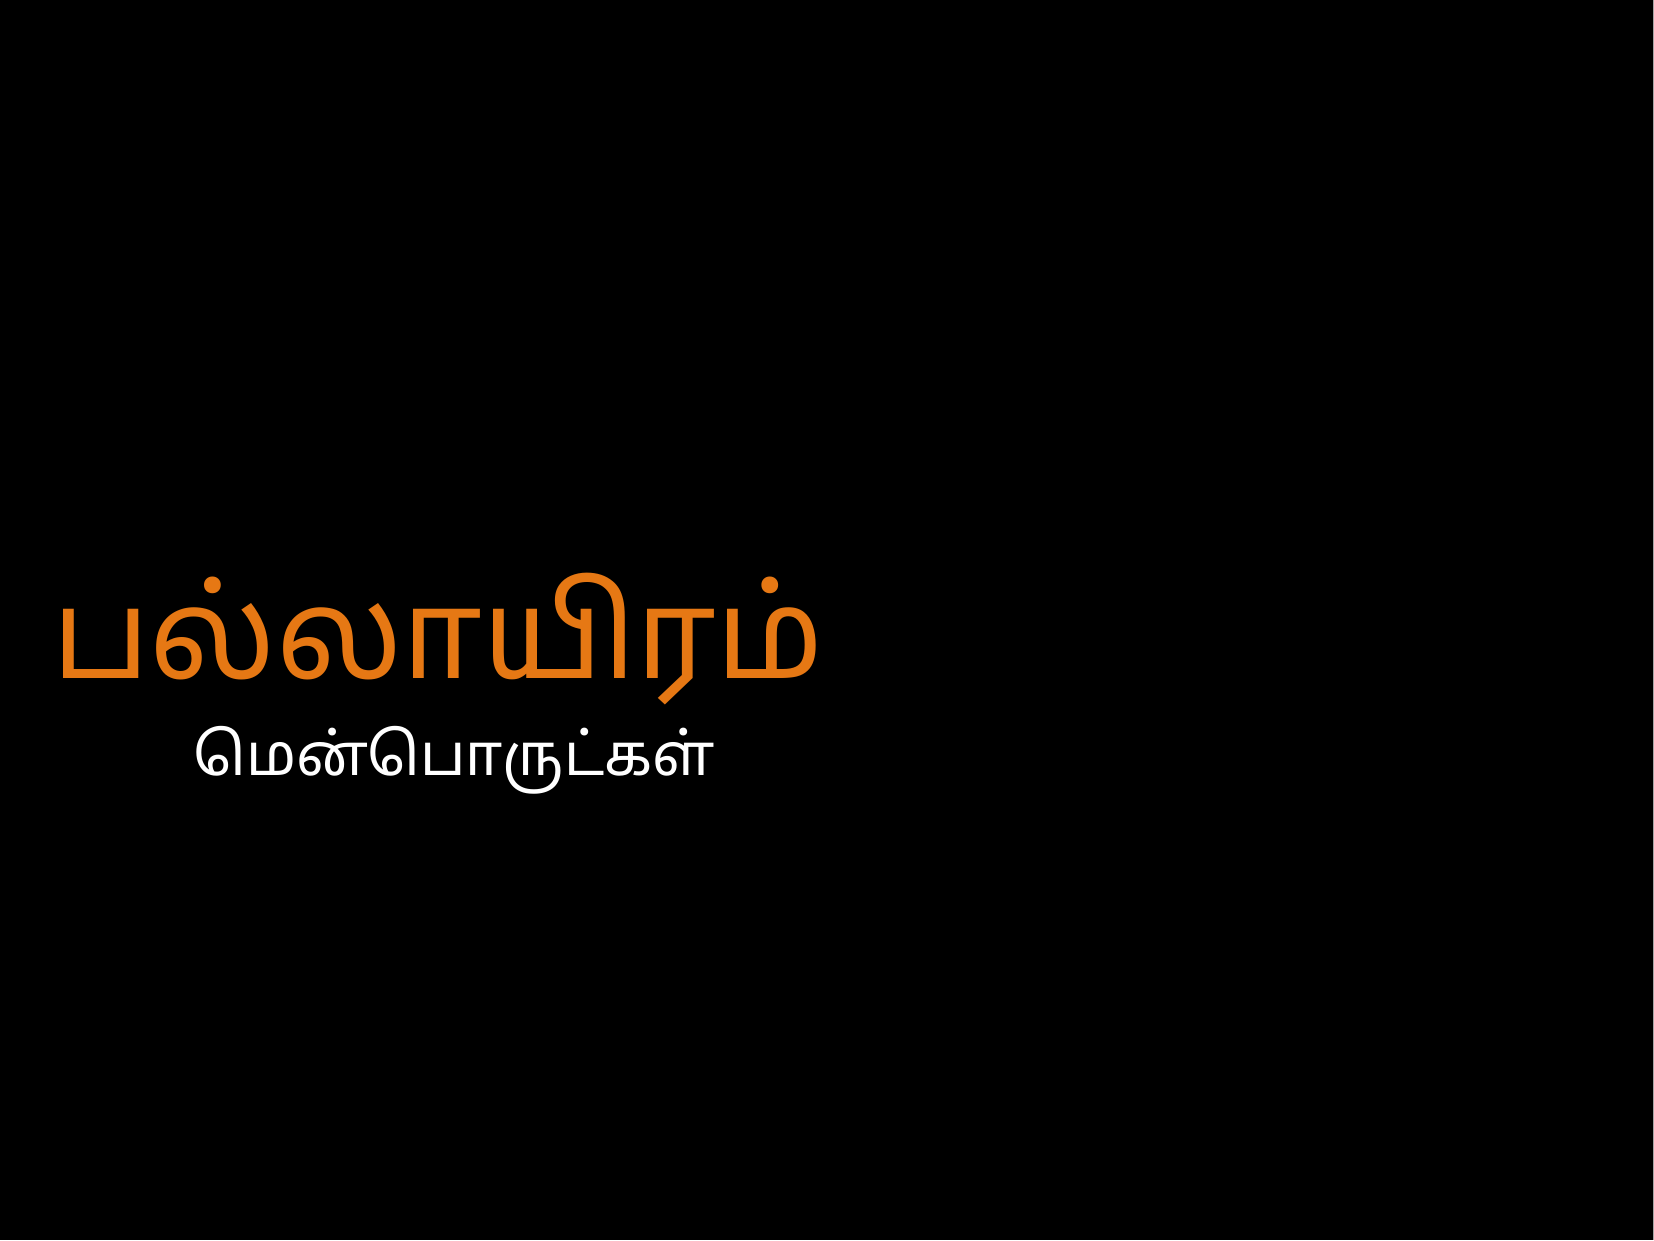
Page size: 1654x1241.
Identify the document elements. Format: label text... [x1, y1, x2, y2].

text_box பல்லாயிரம் மென்பொருட்கள் [37, 562, 871, 863]
